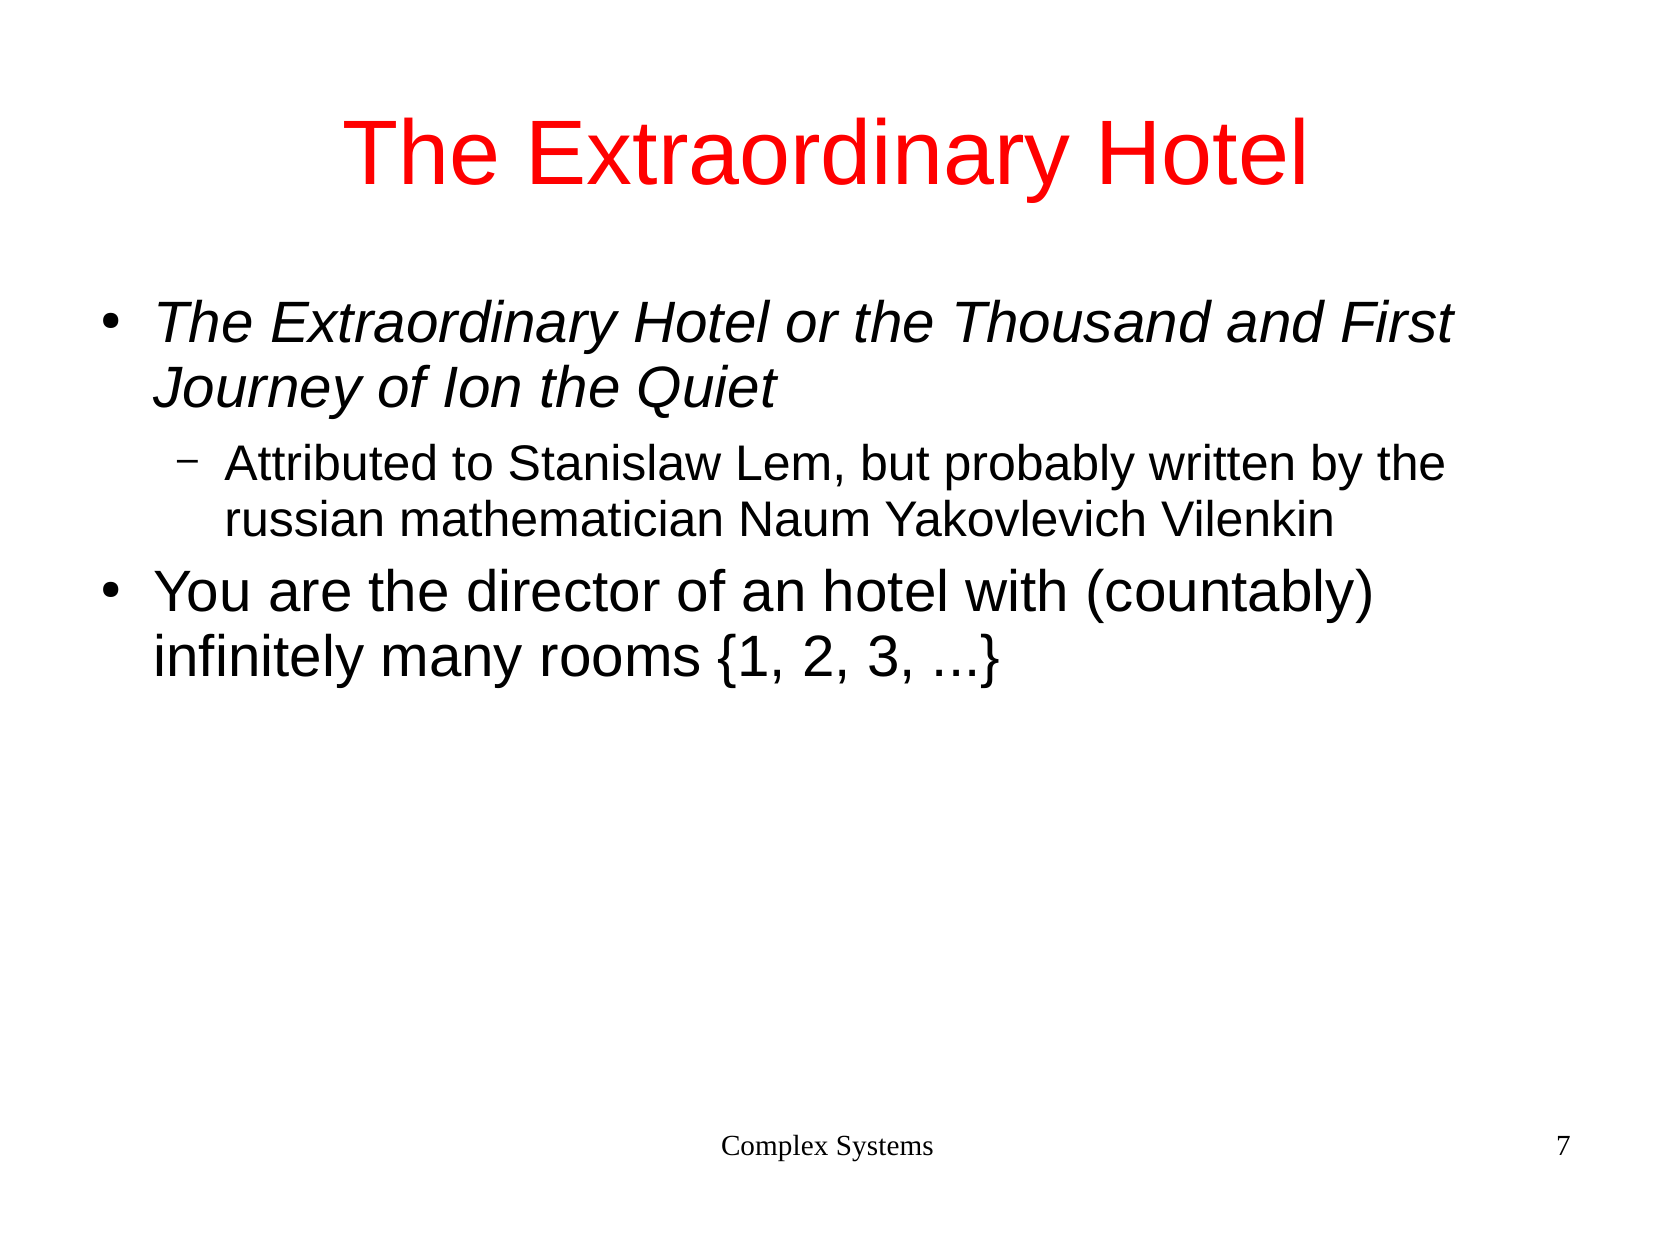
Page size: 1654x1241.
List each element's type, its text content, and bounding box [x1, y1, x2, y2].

title The Extraordinary Hotel [82, 49, 1571, 257]
list The Extraordinary Hotel or the Thousand and First Journey of Ion the Quiet Attributed to Stanislaw Lem, but probably written by the russian mathematician Naum Yakovlevich Vilenkin You are the director of an hotel with (countably) infinitely many rooms {1, 2, 3, ...} [82, 290, 1571, 1109]
